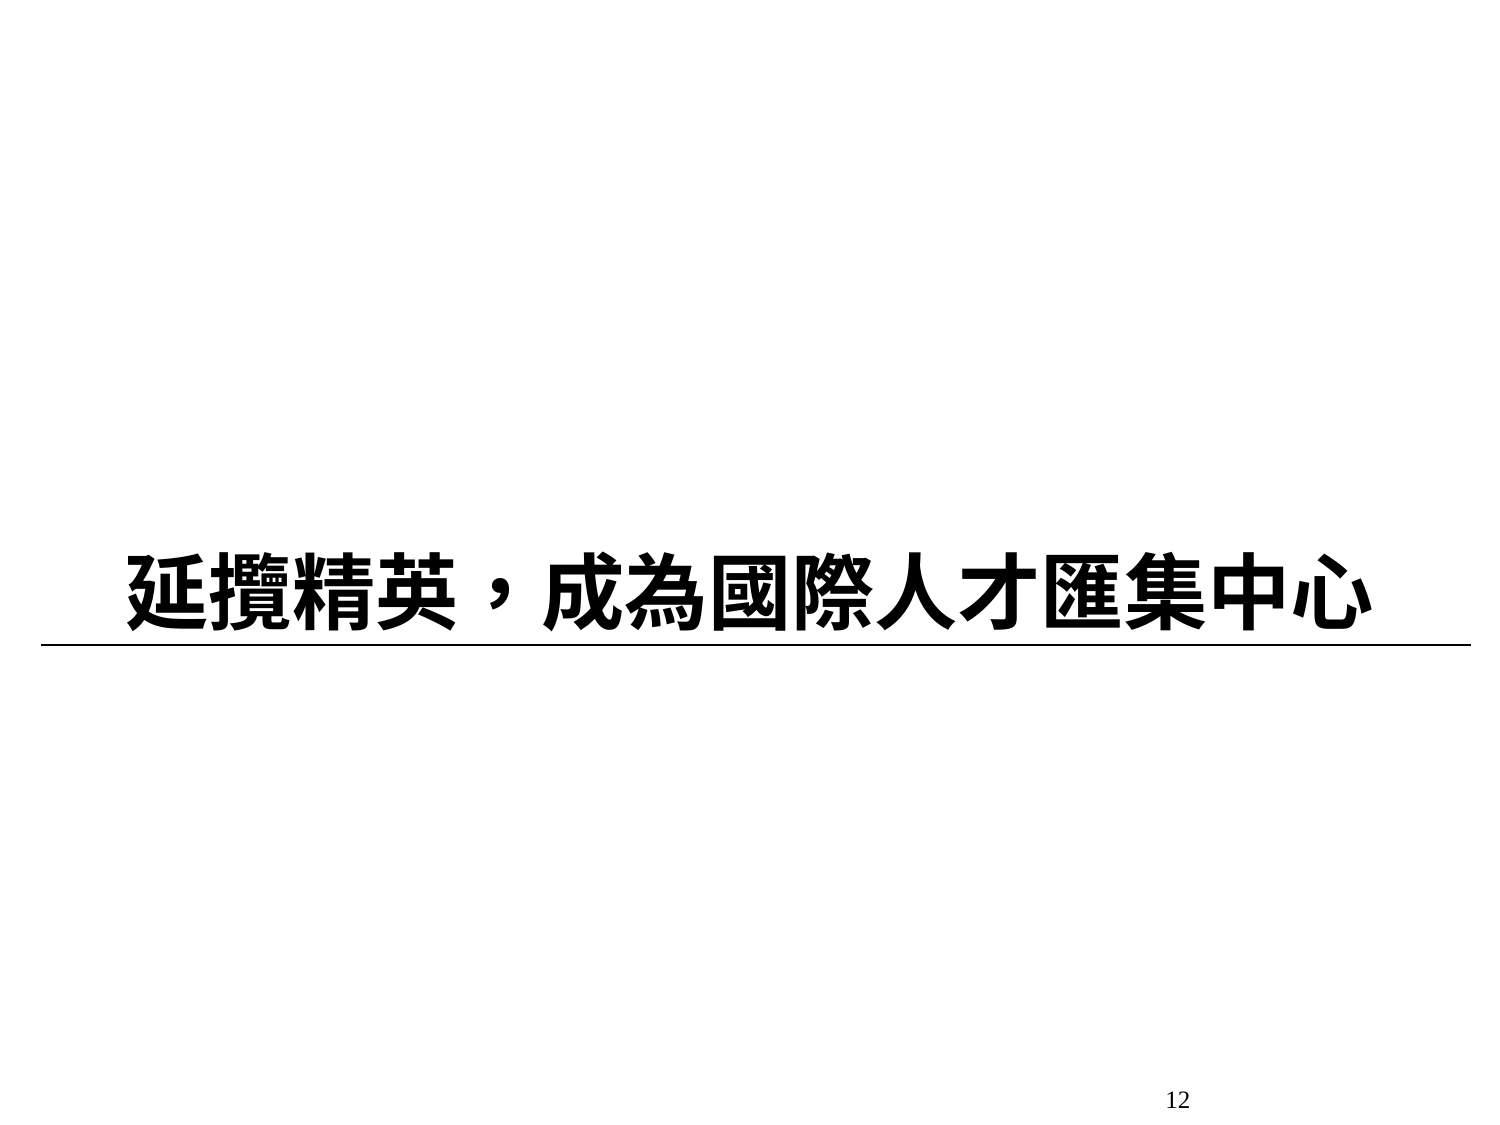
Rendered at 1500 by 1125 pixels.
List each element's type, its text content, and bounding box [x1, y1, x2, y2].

text_box 延攬精英，成為國際人才匯集中心 [111, 532, 1390, 644]
